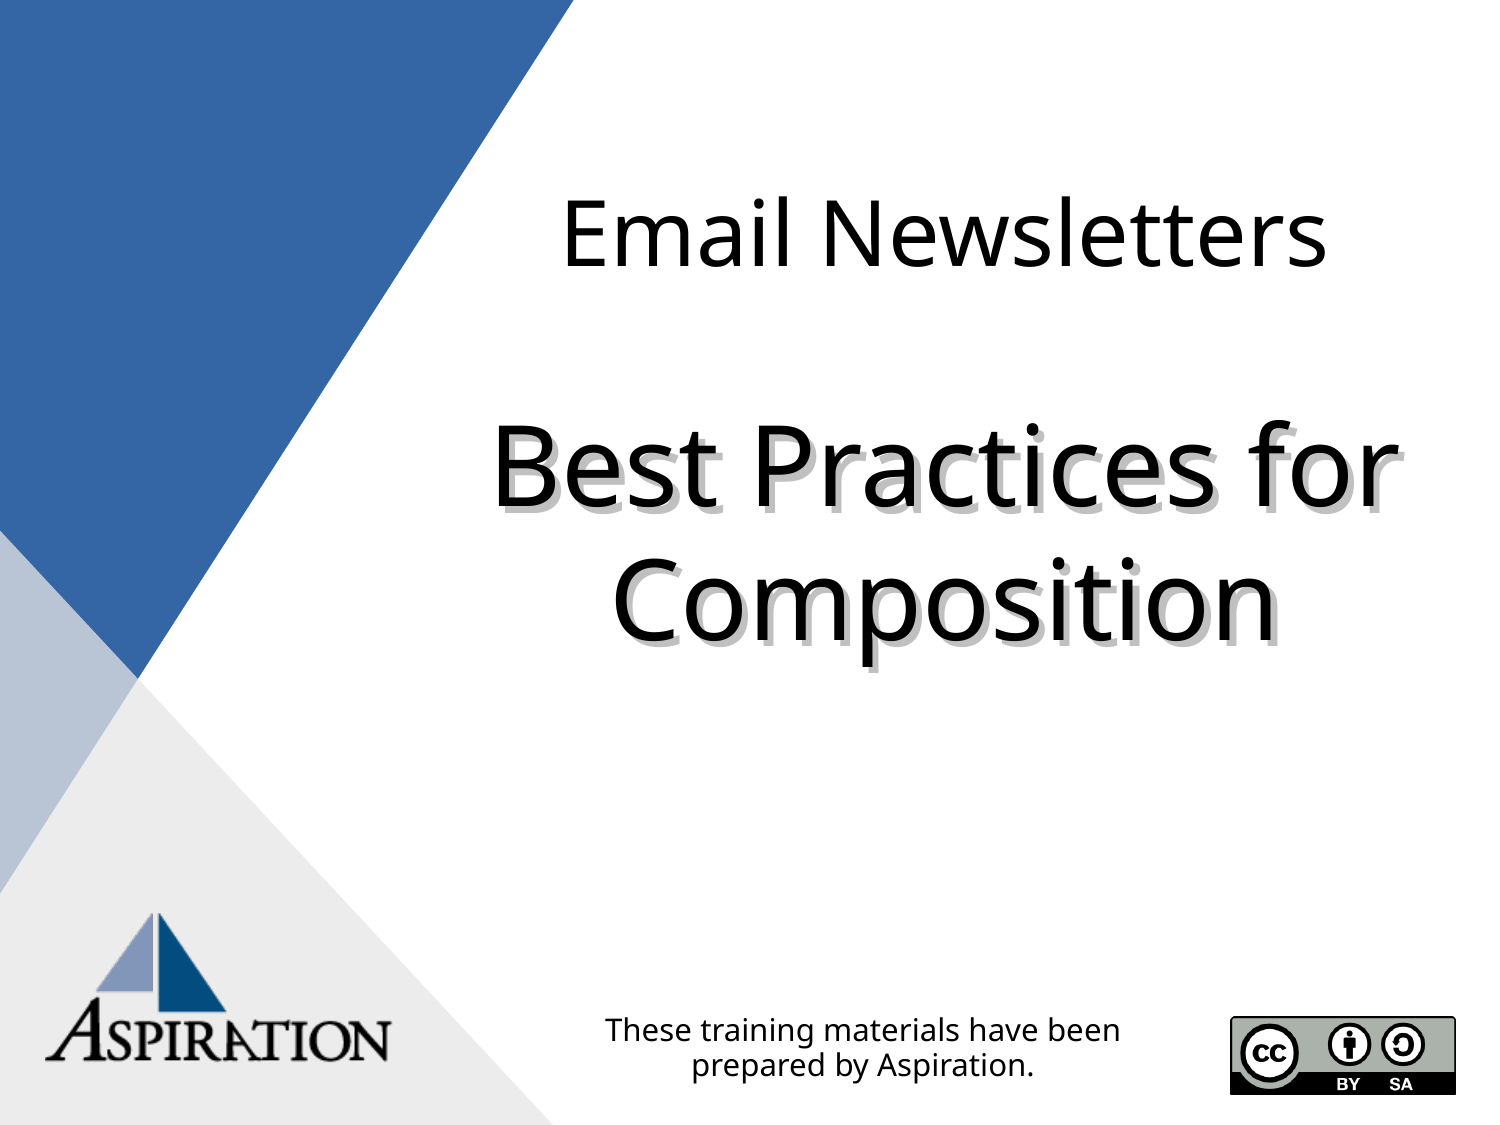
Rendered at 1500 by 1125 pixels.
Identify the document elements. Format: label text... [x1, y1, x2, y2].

text_box These training materials have been prepared by Aspiration. [497, 1005, 1173, 1092]
picture [45, 913, 394, 1081]
picture [1230, 1016, 1456, 1096]
list Best Practices for Composition [465, 398, 1425, 1053]
title Email Newsletters [465, 139, 1425, 327]
